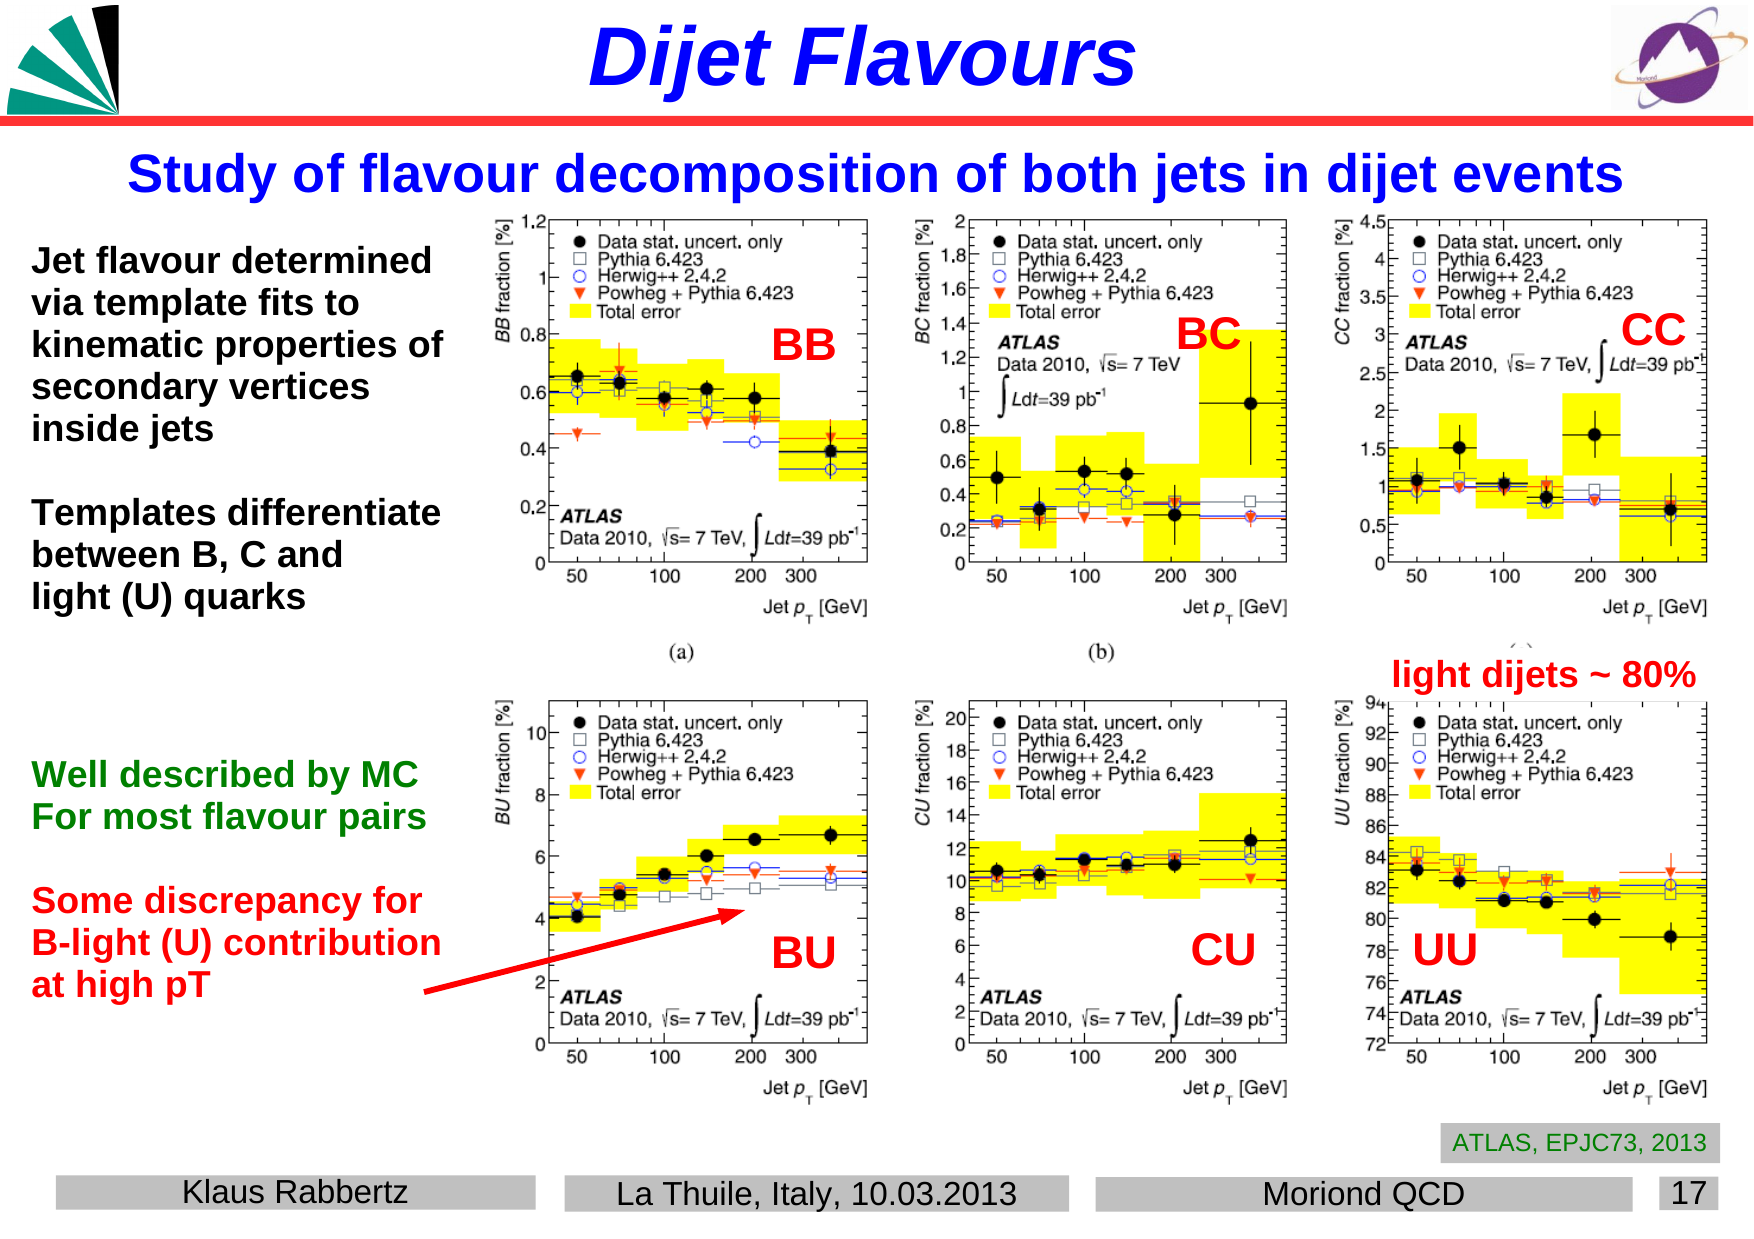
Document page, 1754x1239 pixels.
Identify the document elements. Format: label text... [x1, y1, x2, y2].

picture [1611, 5, 1748, 110]
text_box ATLAS, EPJC73, 2013 [1440, 1123, 1721, 1164]
picture [482, 211, 1718, 1113]
picture [7, 5, 119, 116]
text_box UU [1400, 918, 1491, 982]
text_box BU [759, 921, 849, 985]
text_box CC [1609, 298, 1699, 362]
text_box Well described by MC For most flavour pairs Some discrepancy for B-light (U) contribution at high pT [19, 747, 455, 1012]
title Dijet Flavours [123, 0, 1606, 114]
text_box CU [1178, 918, 1269, 982]
text_box BB [759, 312, 849, 377]
text_box Study of flavour decomposition of both jets in dijet events [115, 137, 1638, 211]
text_box Jet flavour determined via template fits to kinematic properties of secondary vertices inside jets Templates differentiate between B, C and light (U) quarks [19, 233, 456, 624]
text_box BC [1163, 302, 1254, 366]
text_box light dijets ~ 80% [1379, 647, 1709, 702]
